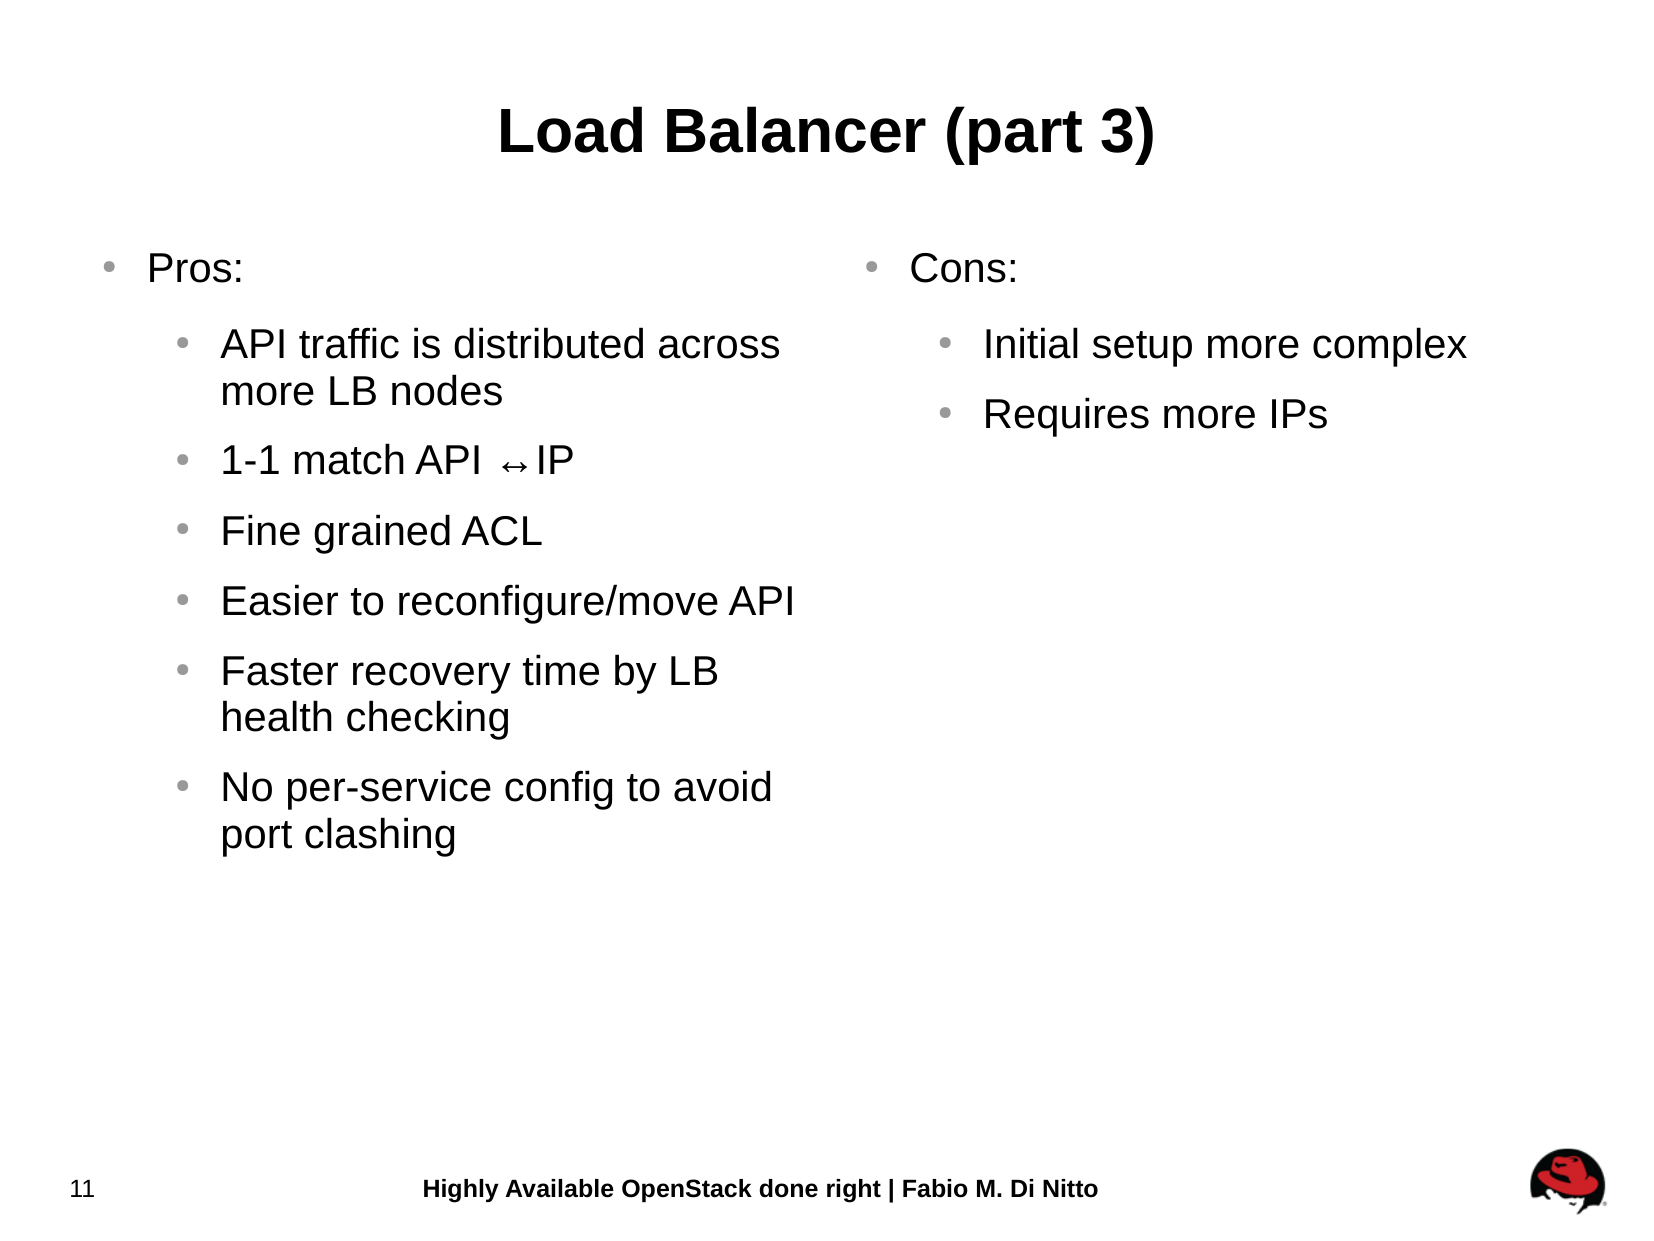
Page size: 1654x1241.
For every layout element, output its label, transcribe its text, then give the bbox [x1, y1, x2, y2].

title Load Balancer (part 3) [82, 37, 1571, 226]
list Pros: API traffic is distributed across more LB nodes 1-1 match API ↔IP Fine grained ACL Easier to reconfigure/move API Faster recovery time by LB health checking No per-service config to avoid port clashing [86, 244, 814, 858]
picture [1529, 1146, 1613, 1224]
list Cons: Initial setup more complex Requires more IPs [849, 244, 1576, 788]
